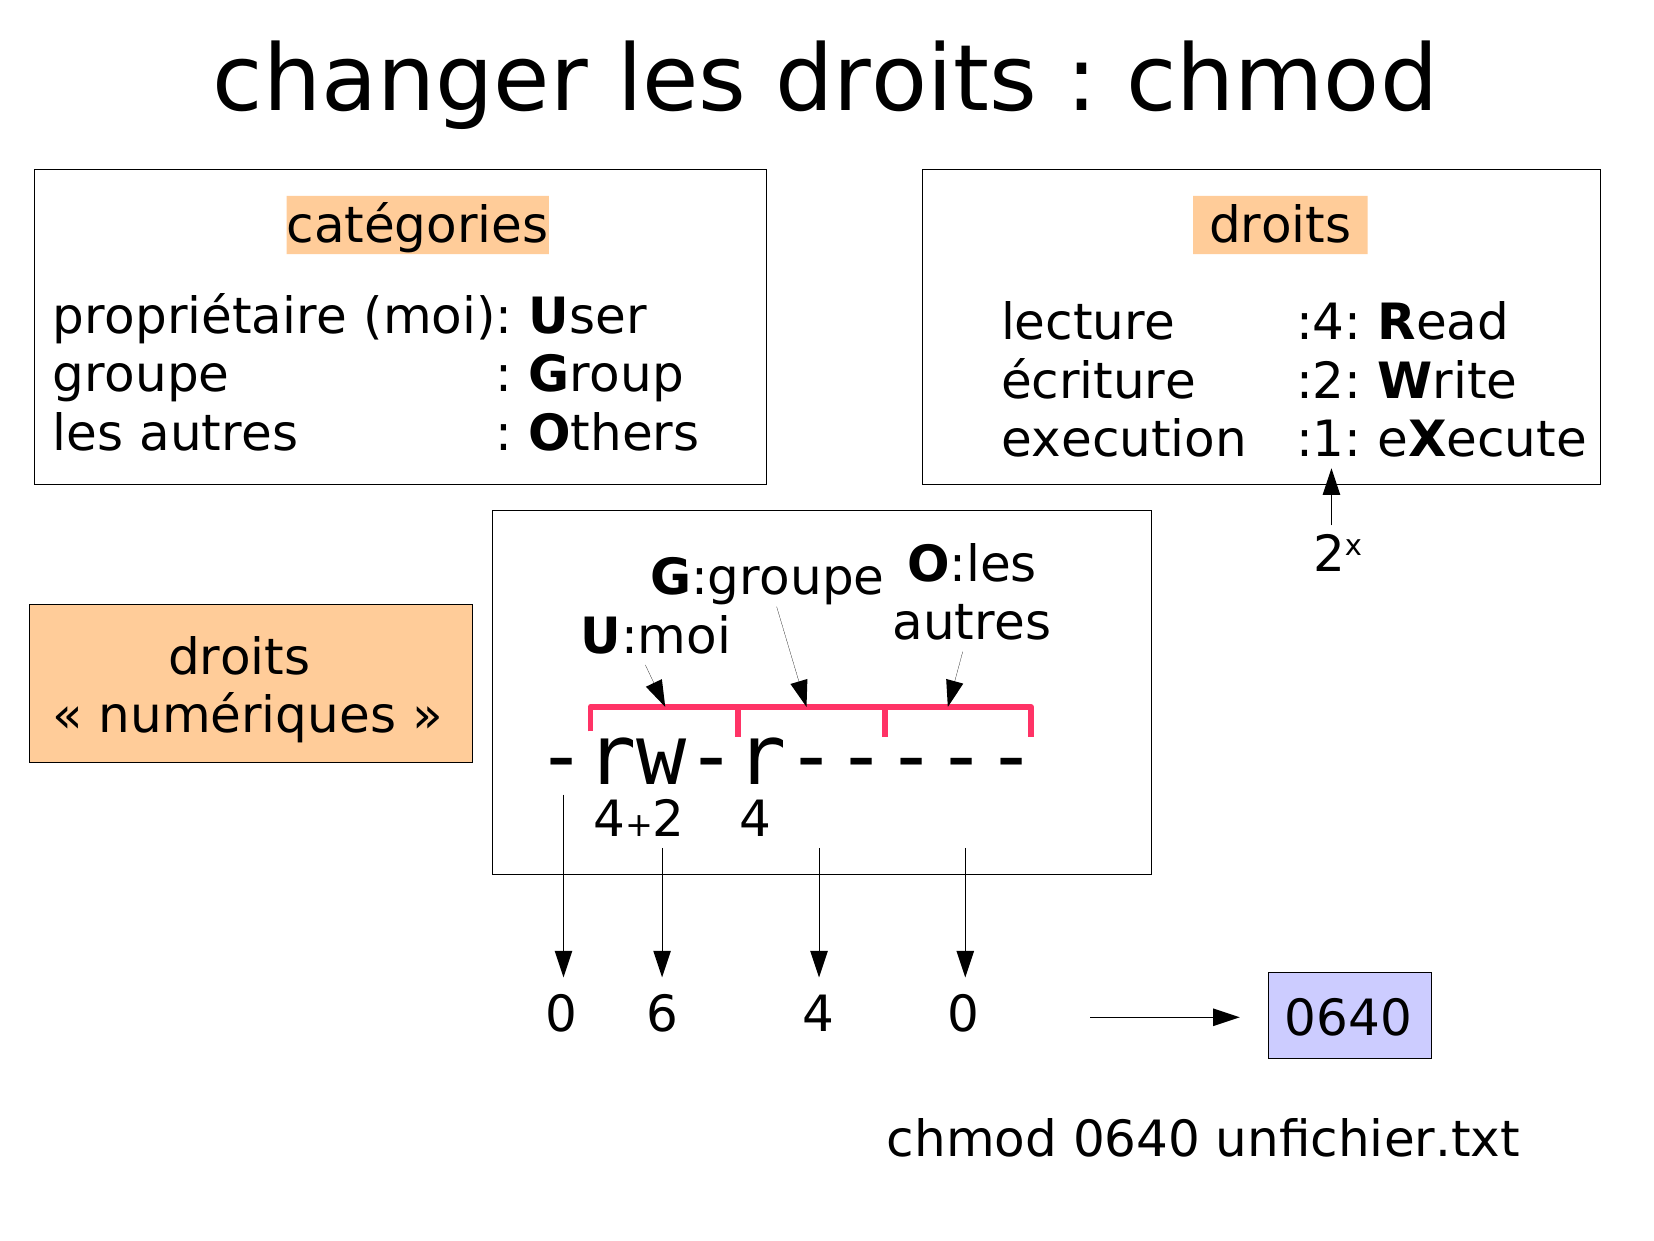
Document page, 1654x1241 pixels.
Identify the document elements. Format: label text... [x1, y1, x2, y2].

text_box 6 [646, 985, 679, 1044]
text_box 4 [739, 789, 772, 848]
text_box 2x [1313, 525, 1363, 586]
text_box 0 [947, 985, 980, 1044]
text_box droits [1193, 195, 1368, 255]
text_box droits « numériques » [20, 628, 459, 745]
text_box U:moi [580, 606, 732, 665]
text_box [29, 604, 473, 763]
text_box catégories [286, 195, 549, 255]
text_box -rw-r----- [536, 706, 1037, 805]
text_box G:groupe [650, 548, 886, 607]
text_box 4+2 [593, 789, 685, 848]
text_box lecture :4: Read écriture :2: Write execution :1: eXecute [1001, 293, 1588, 469]
text_box [1268, 972, 1432, 1059]
text_box chmod 0640 unfichier.txt [886, 1109, 1521, 1169]
text_box 0640 [1284, 989, 1413, 1048]
text_box 4 [802, 985, 835, 1044]
text_box 0 [545, 985, 578, 1044]
text_box propriétaire (moi): User groupe : Group les autres : Others [52, 287, 768, 462]
text_box O:les autres [892, 535, 1052, 652]
title changer les droits : chmod [15, 17, 1638, 140]
